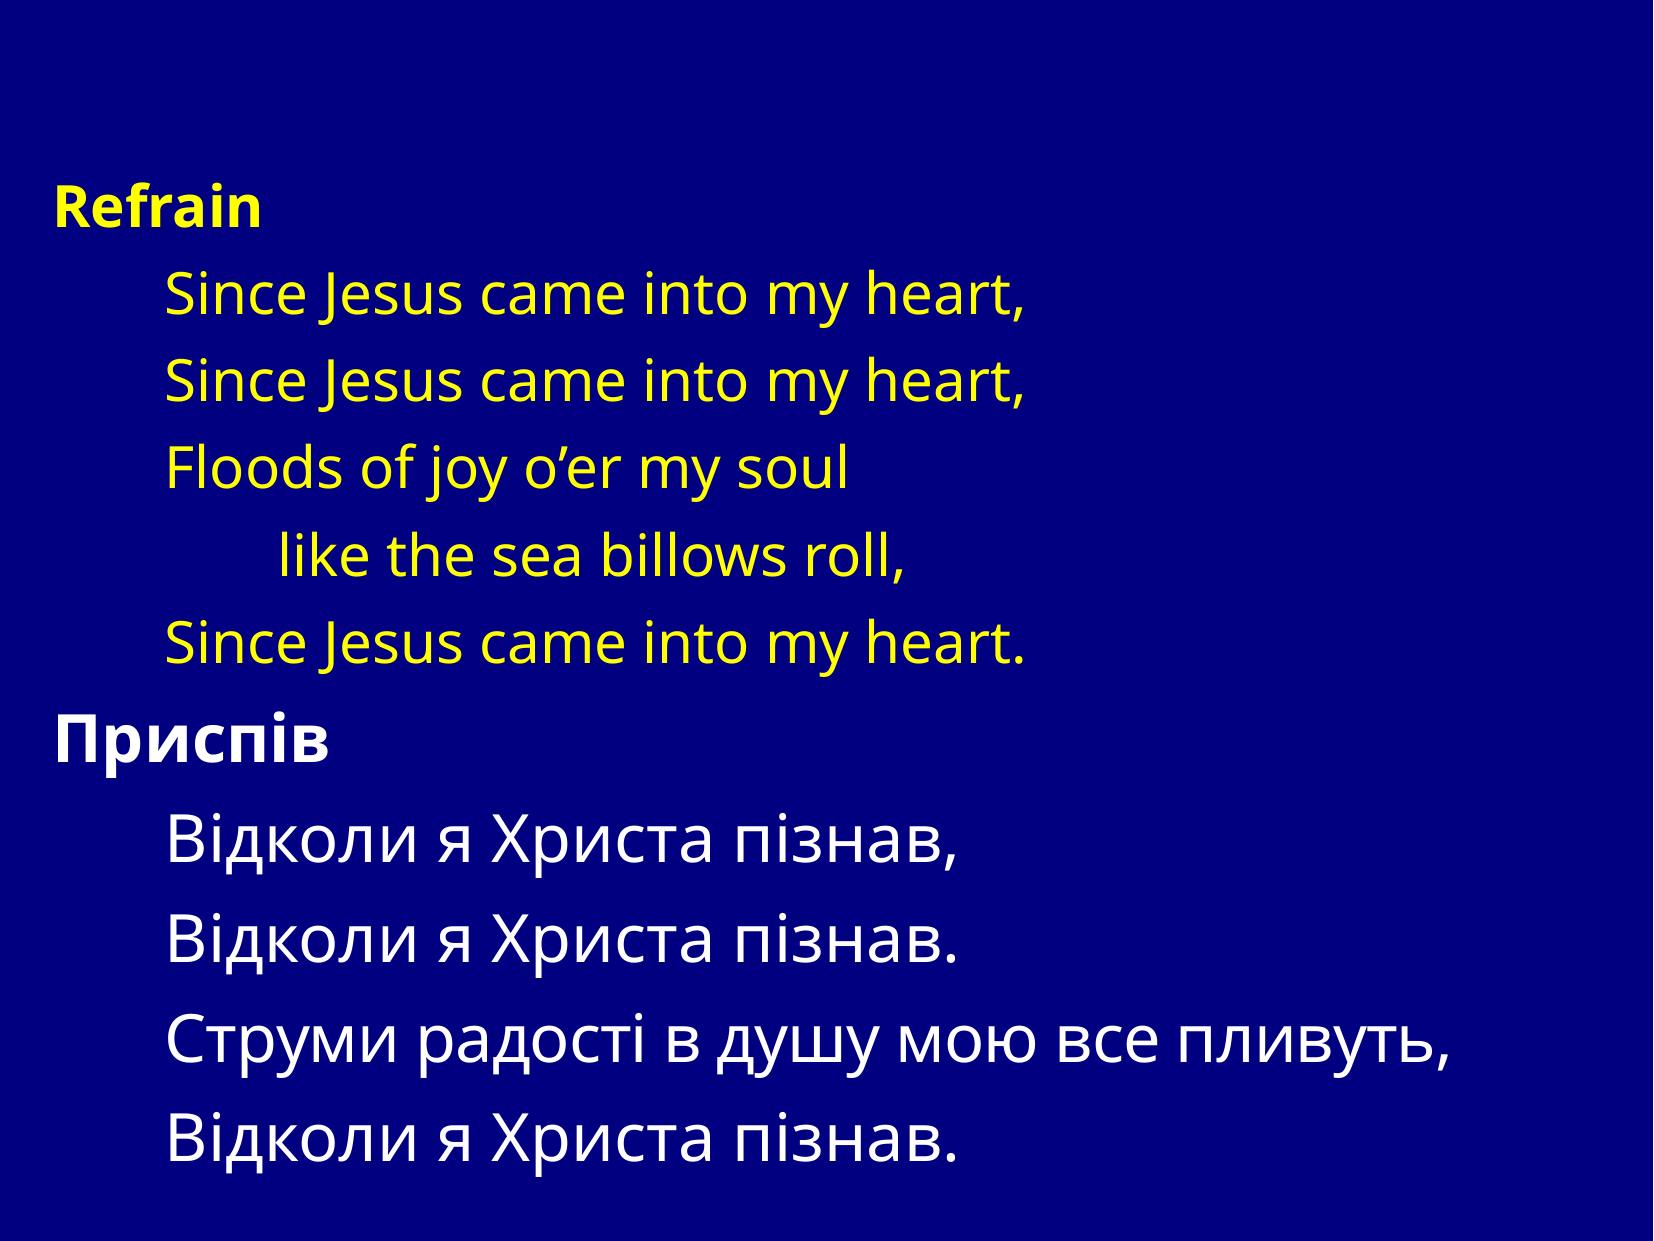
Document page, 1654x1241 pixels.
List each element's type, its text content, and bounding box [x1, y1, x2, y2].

text_box Refrain Since Jesus came into my heart, Since Jesus came into my heart, Floods of joy o’er my soul like the sea billows roll, Since Jesus came into my heart. [37, 150, 1576, 638]
text_box Приспів Відколи я Христа пізнав, Відколи я Христа пізнав. Струми радості в душу мою все пливуть, Відколи я Христа пізнав. [37, 675, 1651, 1163]
